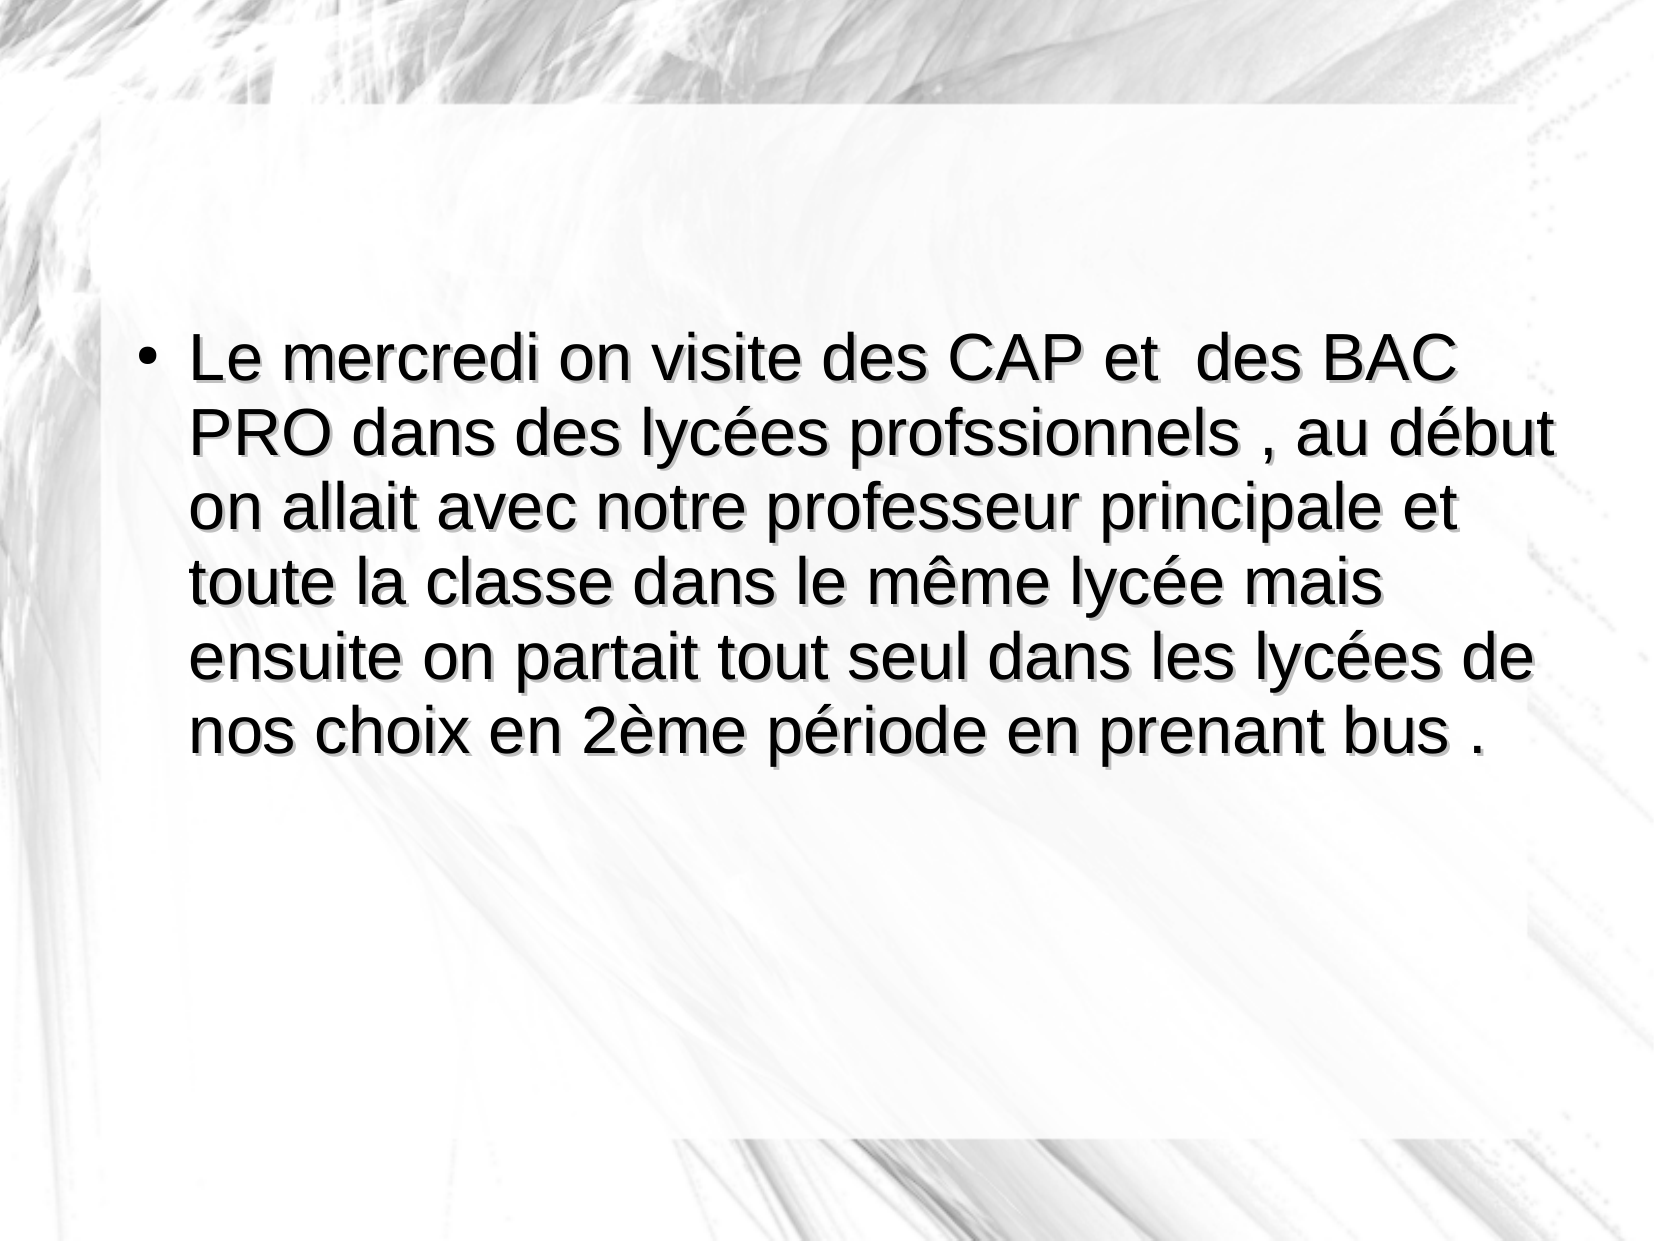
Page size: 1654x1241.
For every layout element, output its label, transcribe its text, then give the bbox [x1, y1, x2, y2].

list Le mercredi on visite des CAP et des BAC PRO dans des lycées profssionnels , au début on allait avec notre professeur principale et toute la classe dans le même lycée mais ensuite on partait tout seul dans les lycées de nos choix en 2ème période en prenant bus . [118, 319, 1571, 945]
picture [0, 0, 1654, 1241]
